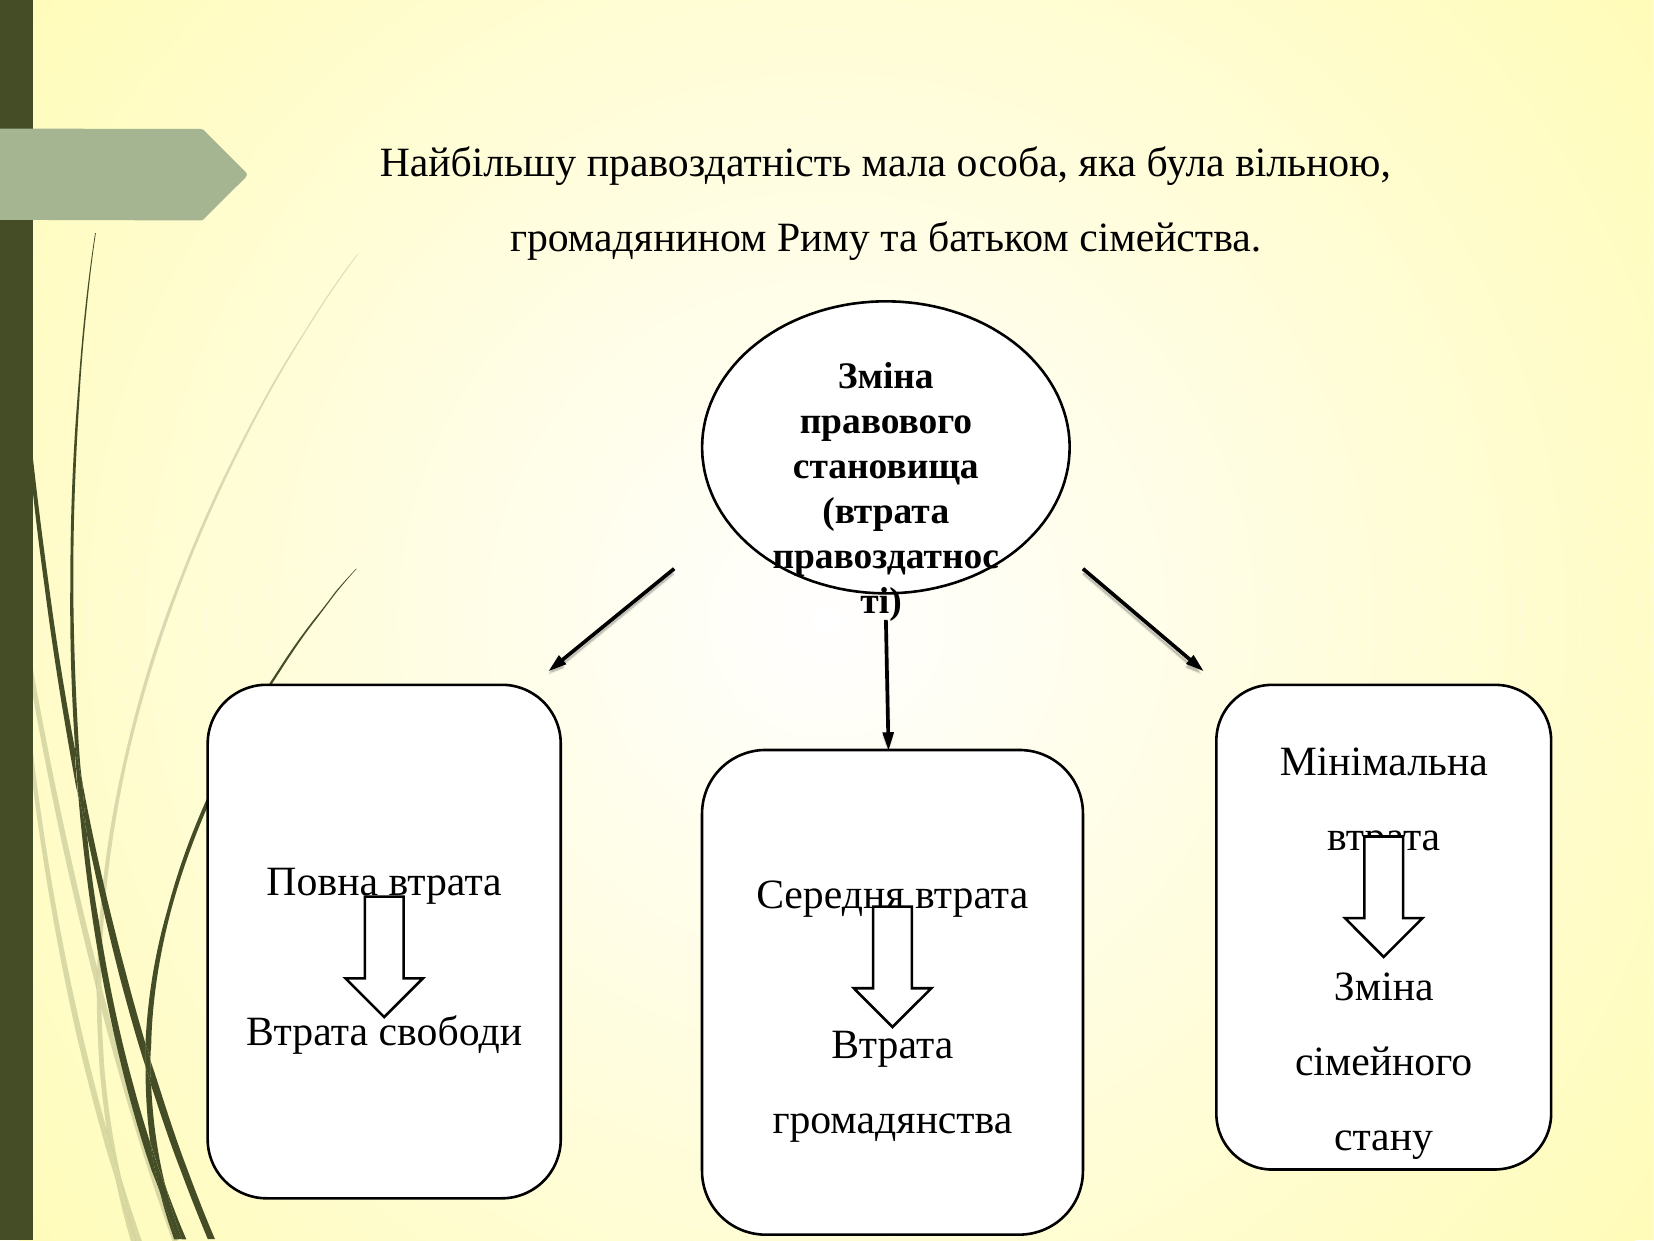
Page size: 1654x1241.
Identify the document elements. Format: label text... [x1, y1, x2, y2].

text_box [345, 896, 424, 1018]
text_box Повна втрата Втрата свободи [207, 684, 561, 1199]
text_box Найбільшу правоздатність мала особа, яка була вільною, громадянином Риму та батьком сімейства. [249, 103, 1523, 268]
text_box [1344, 836, 1423, 957]
text_box [853, 906, 932, 1028]
text_box Зміна правового становища (втрата правоздатності) [702, 301, 1070, 594]
text_box Середня втрата Втрата громадянства [702, 750, 1083, 1235]
text_box Мінімальна втрата Зміна сімейного стану [1216, 684, 1552, 1170]
